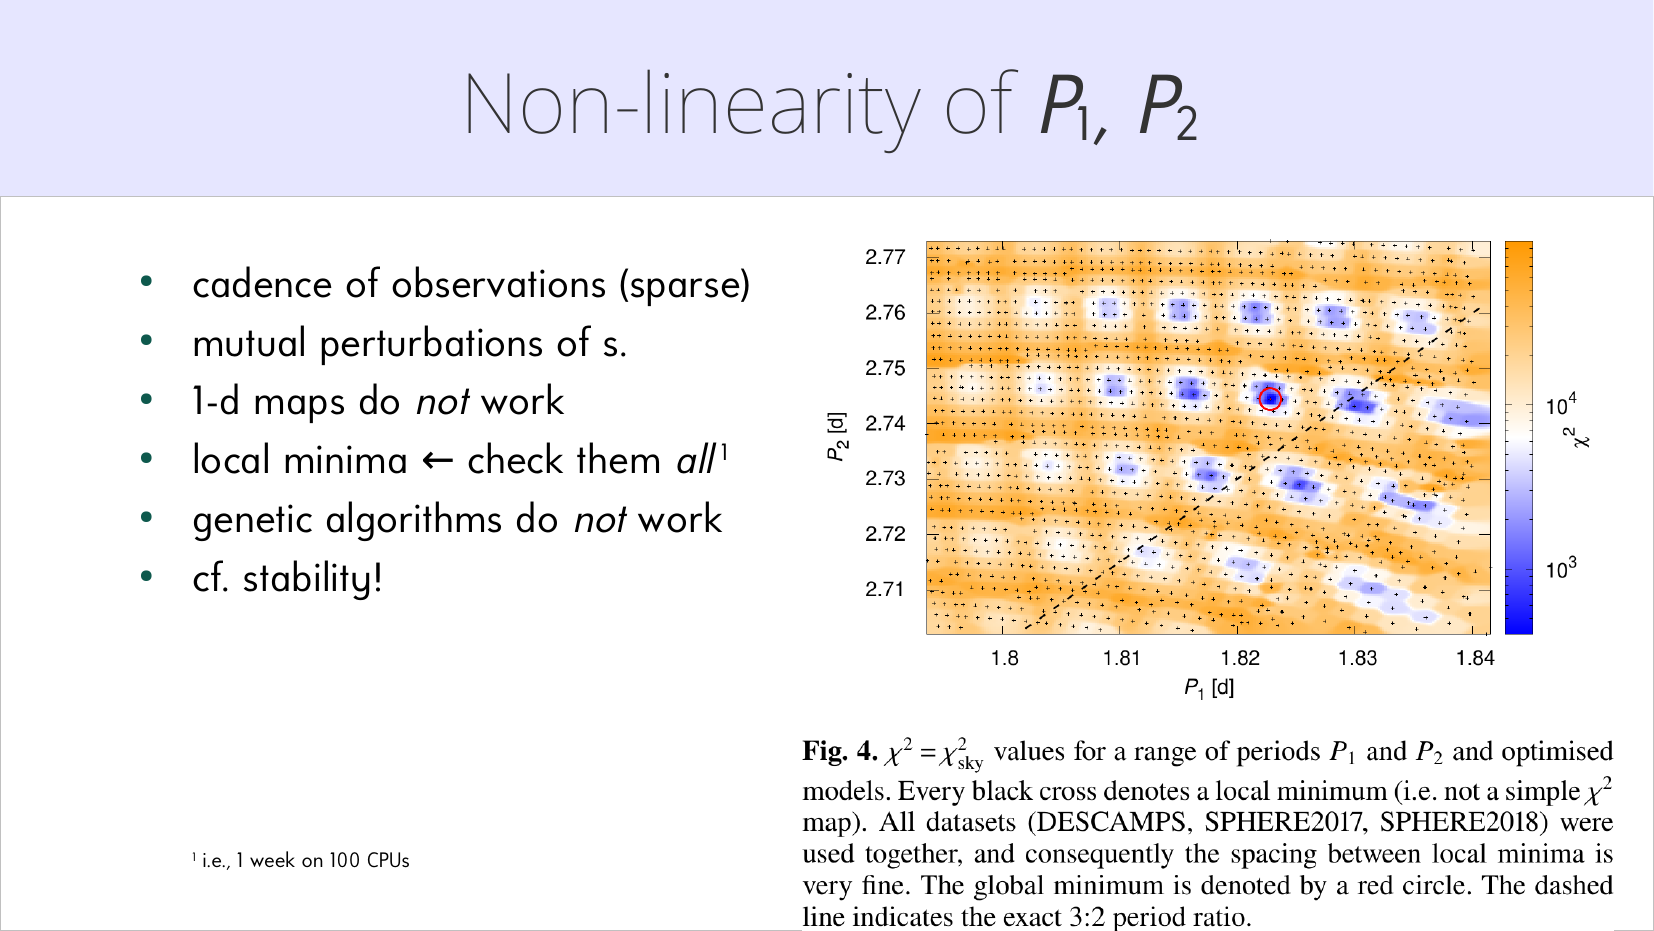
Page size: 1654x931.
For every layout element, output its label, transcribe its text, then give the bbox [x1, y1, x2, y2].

list cadence of observations (sparse) mutual perturbations of s. 1-d maps do not work local minima ← check them all 1 genetic algorithms do not work cf. stability! 1 i.e., 1 week on 100 CPUs [121, 258, 802, 873]
title Non-linearity of P1, P2 [124, 23, 1537, 179]
picture [802, 239, 1614, 931]
